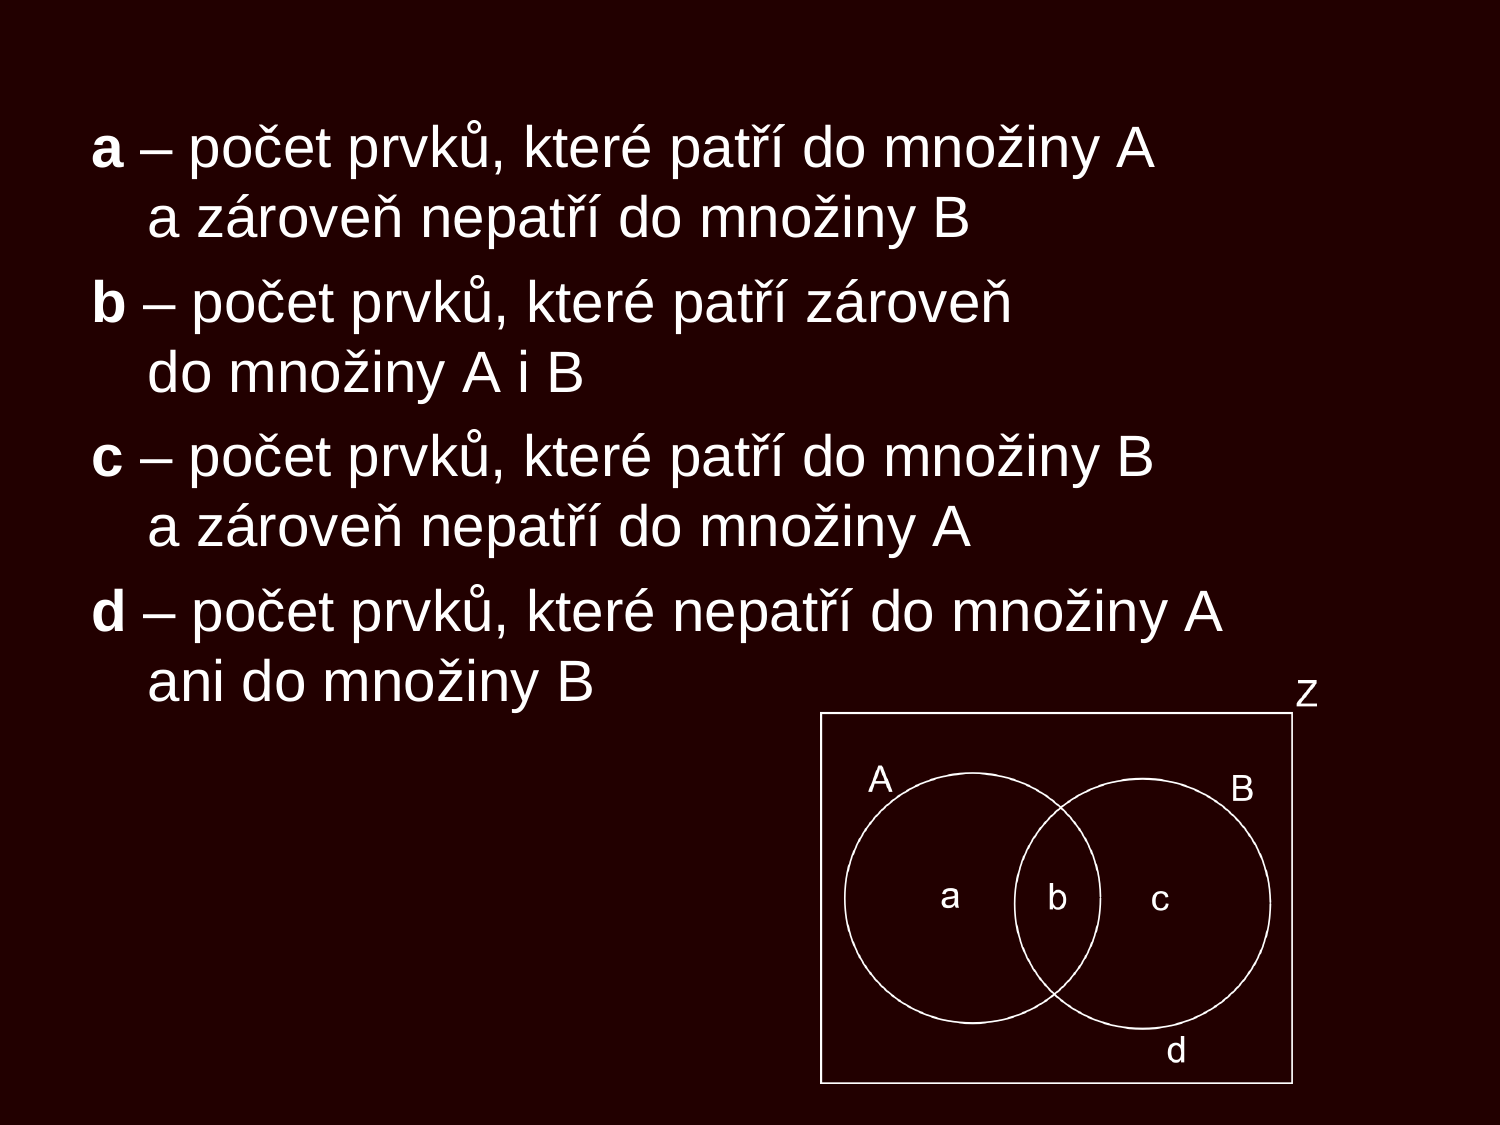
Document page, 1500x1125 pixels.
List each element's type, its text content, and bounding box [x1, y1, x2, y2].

text_box a – počet prvků, které patří do množiny A a zároveň nepatří do množiny B b – počet prvků, které patří zároveň do množiny A i B c – počet prvků, které patří do množiny B a zároveň nepatří do množiny A d – počet prvků, které nepatří do množiny A ani do množiny B [76, 101, 1436, 823]
picture [820, 680, 1317, 1084]
